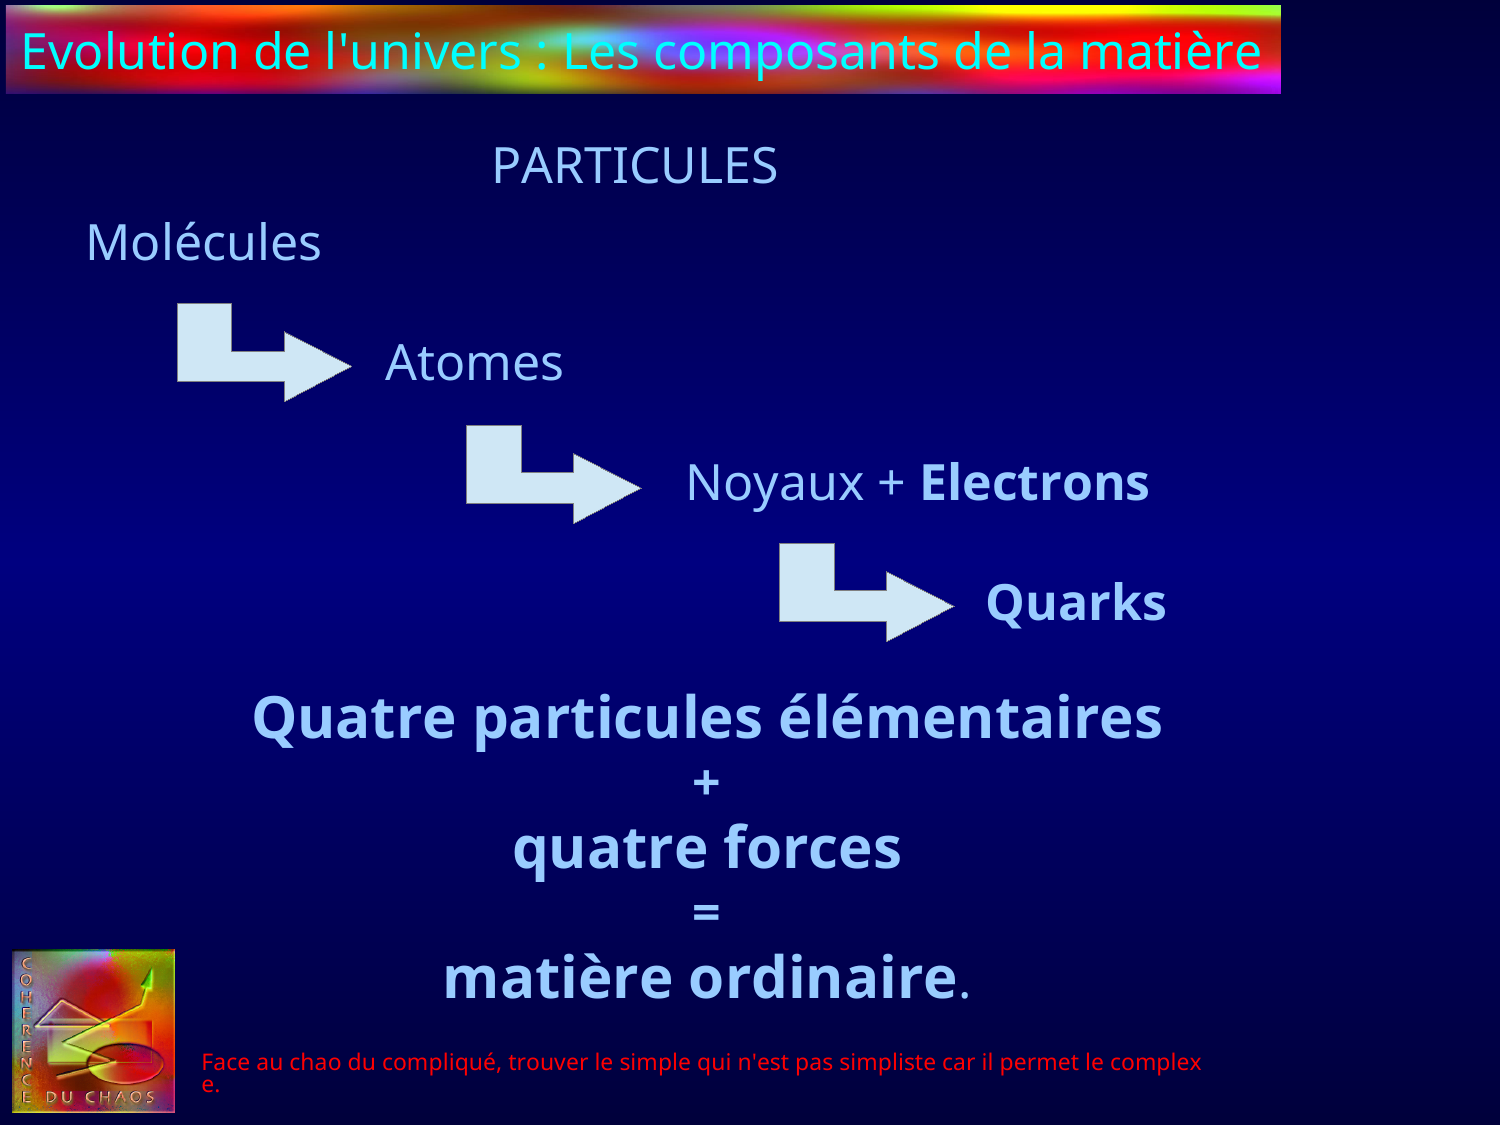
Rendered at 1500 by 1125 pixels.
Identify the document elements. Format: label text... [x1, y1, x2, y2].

title Evolution de l'univers : Les composants de la matière [5, 5, 1281, 94]
picture [12, 949, 175, 1113]
text_box [466, 425, 642, 524]
text_box [177, 303, 352, 402]
text_box Quatre particules élémentaires + quatre forces = matière ordinaire. [236, 673, 1121, 1111]
text_box PARTICULES [463, 125, 898, 201]
text_box [779, 543, 955, 642]
text_box Molécules Atomes Noyaux + Electrons Quarks [70, 202, 1344, 638]
